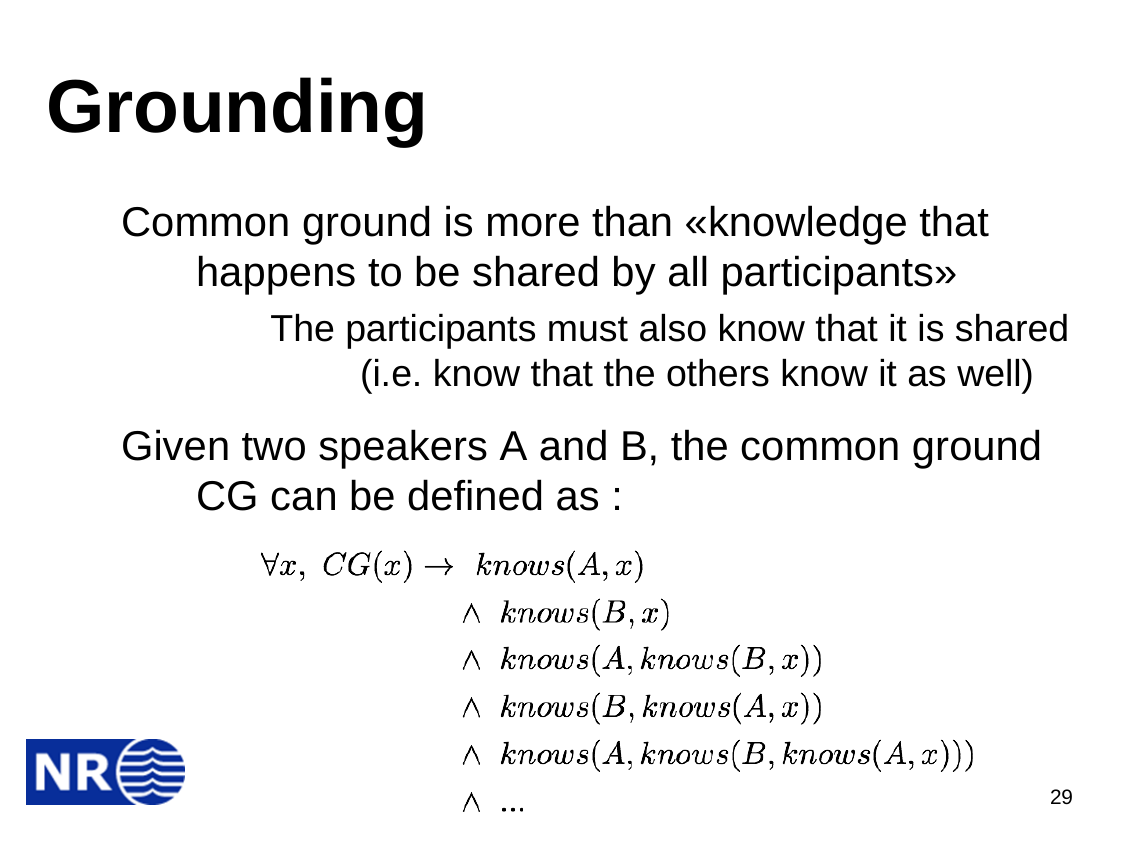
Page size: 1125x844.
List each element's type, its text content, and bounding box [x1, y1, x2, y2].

list Common ground is more than «knowledge that happens to be shared by all participants» The participants must also know that it is shared (i.e. know that the others know it as well) Given two speakers A and B, the common ground CG can be defined as : [30, 187, 1095, 694]
picture [261, 550, 973, 812]
text_box [1035, 776, 1095, 812]
title Grounding [30, 32, 1095, 157]
